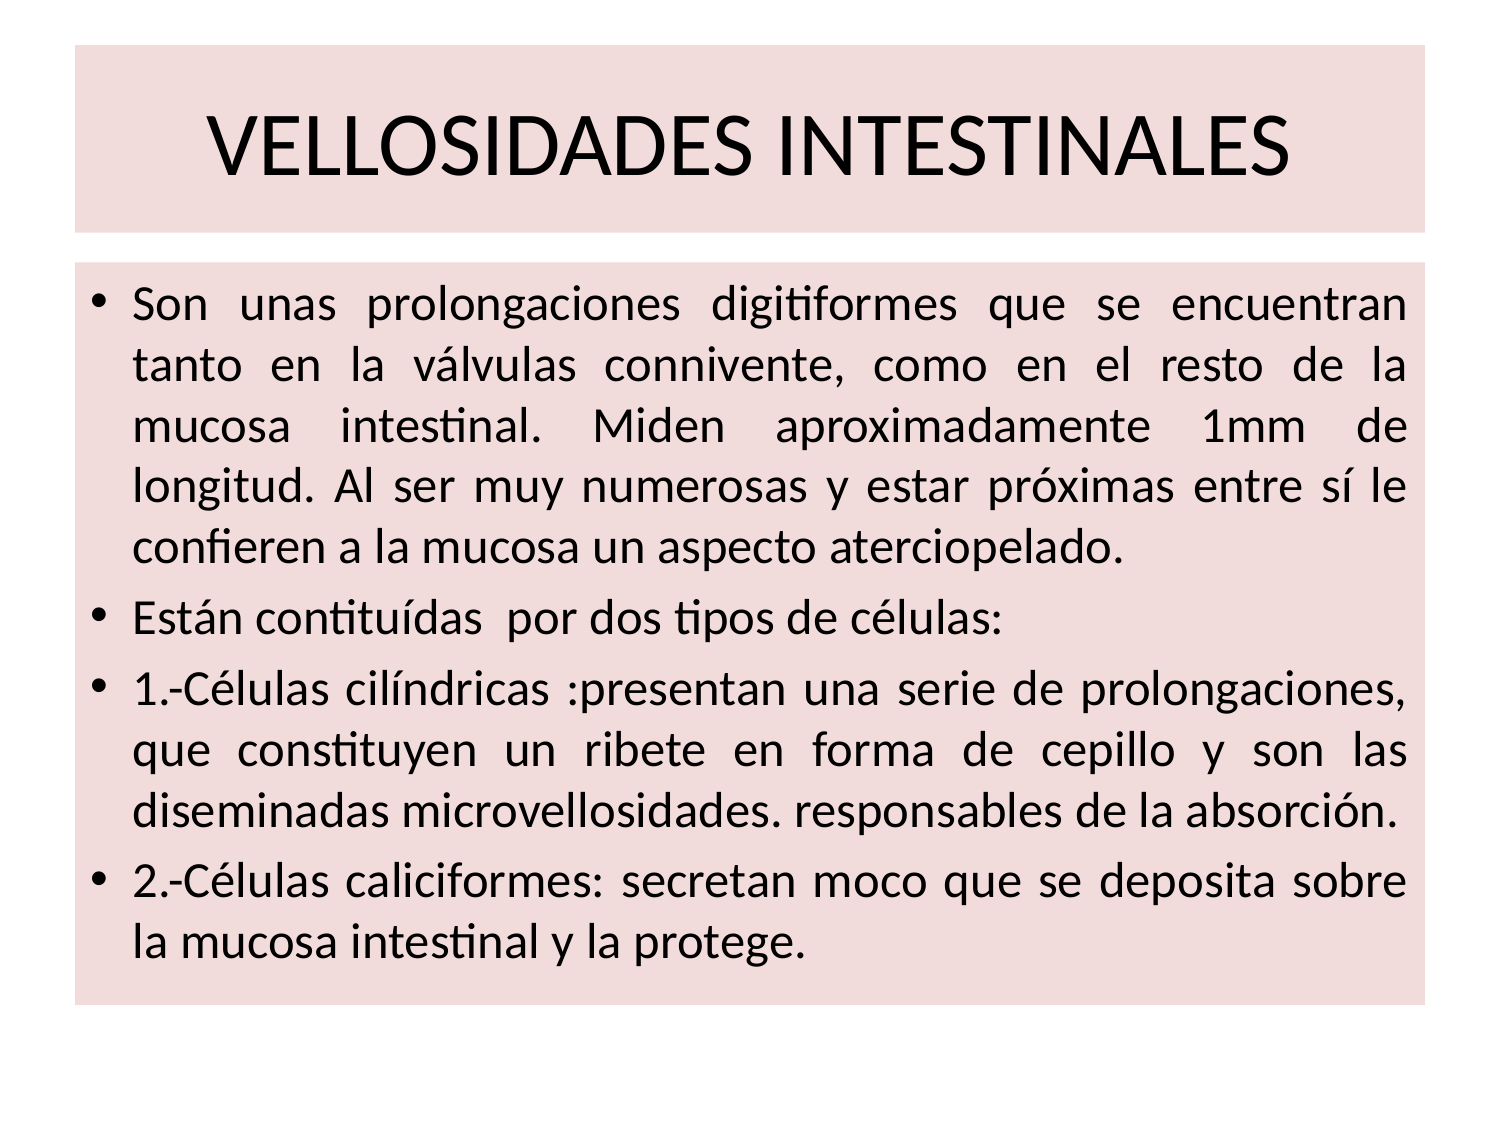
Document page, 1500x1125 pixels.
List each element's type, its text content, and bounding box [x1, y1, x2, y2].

list Son unas prolongaciones digitiformes que se encuentran tanto en la válvulas connivente, como en el resto de la mucosa intestinal. Miden aproximadamente 1mm de longitud. Al ser muy numerosas y estar próximas entre sí le confieren a la mucosa un aspecto aterciopelado. Están contituídas por dos tipos de células: 1.-Células cilíndricas :presentan una serie de prolongaciones, que constituyen un ribete en forma de cepillo y son las diseminadas microvellosidades. responsables de la absorción. 2.-Células caliciformes: secretan moco que se deposita sobre la mucosa intestinal y la protege. [75, 262, 1425, 1005]
title VELLOSIDADES INTESTINALES [75, 45, 1425, 233]
